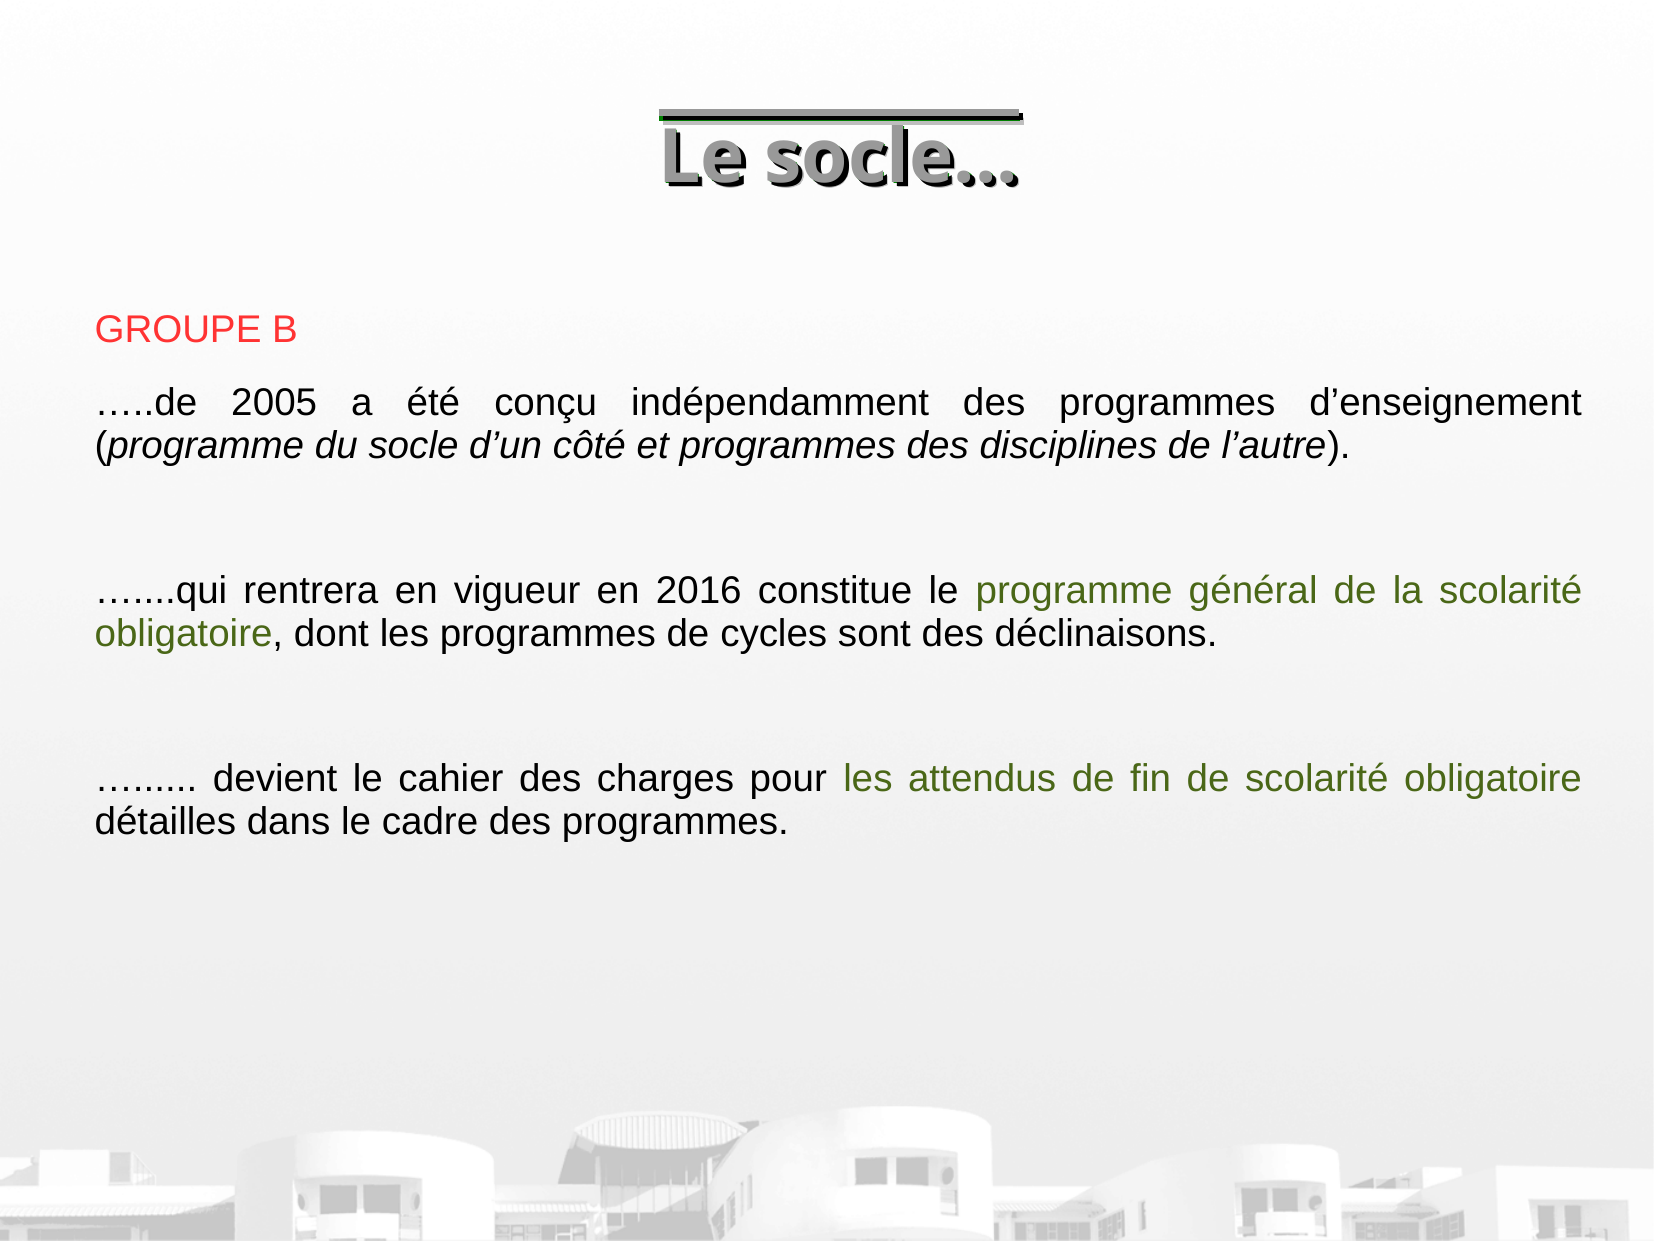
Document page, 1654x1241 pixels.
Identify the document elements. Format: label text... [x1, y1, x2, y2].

picture [0, 0, 1654, 1241]
list GROUPE B …..de 2005 a été conçu indépendamment des programmes d’enseignement (programme du socle d’un côté et programmes des disciplines de l’autre). …....qui rentrera en vigueur en 2016 constitue le programme général de la scolarité obligatoire, dont les programmes de cycles sont des déclinaisons. …...... devient le cahier des charges pour les attendus de fin de scolarité obligatoire détailles dans le cadre des programmes. [94, 308, 1583, 1028]
title Le socle... [94, 47, 1583, 260]
